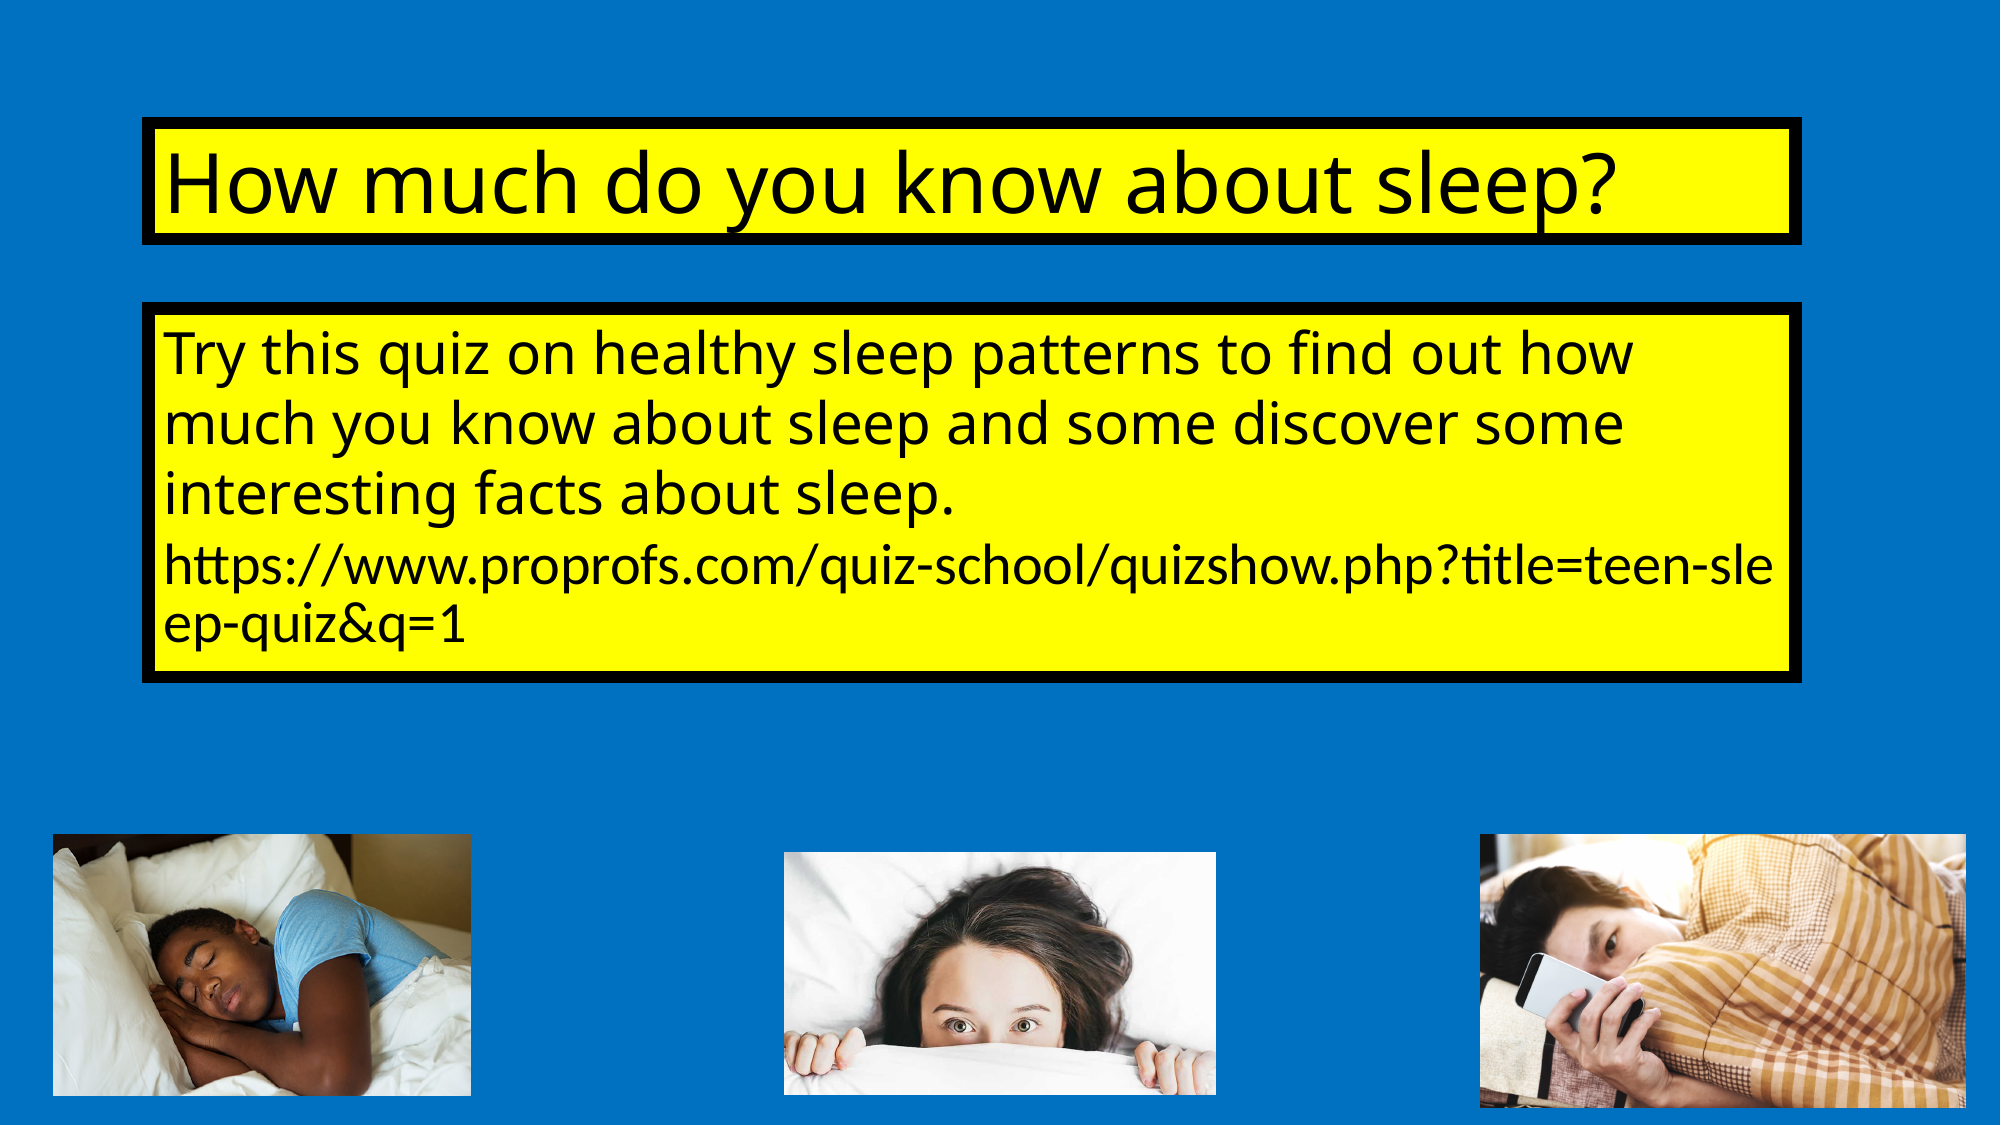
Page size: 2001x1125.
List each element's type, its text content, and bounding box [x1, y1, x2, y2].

text_box How much do you know about sleep? [148, 123, 1796, 240]
picture [53, 834, 471, 1096]
text_box Try this quiz on healthy sleep patterns to find out how much you know about sleep and some discover some interesting facts about sleep. https://www.proprofs.com/quiz-school/quizshow.php?title=teen-sleep-quiz&q=1 [148, 308, 1796, 677]
picture [1480, 834, 1966, 1108]
picture [784, 852, 1216, 1095]
